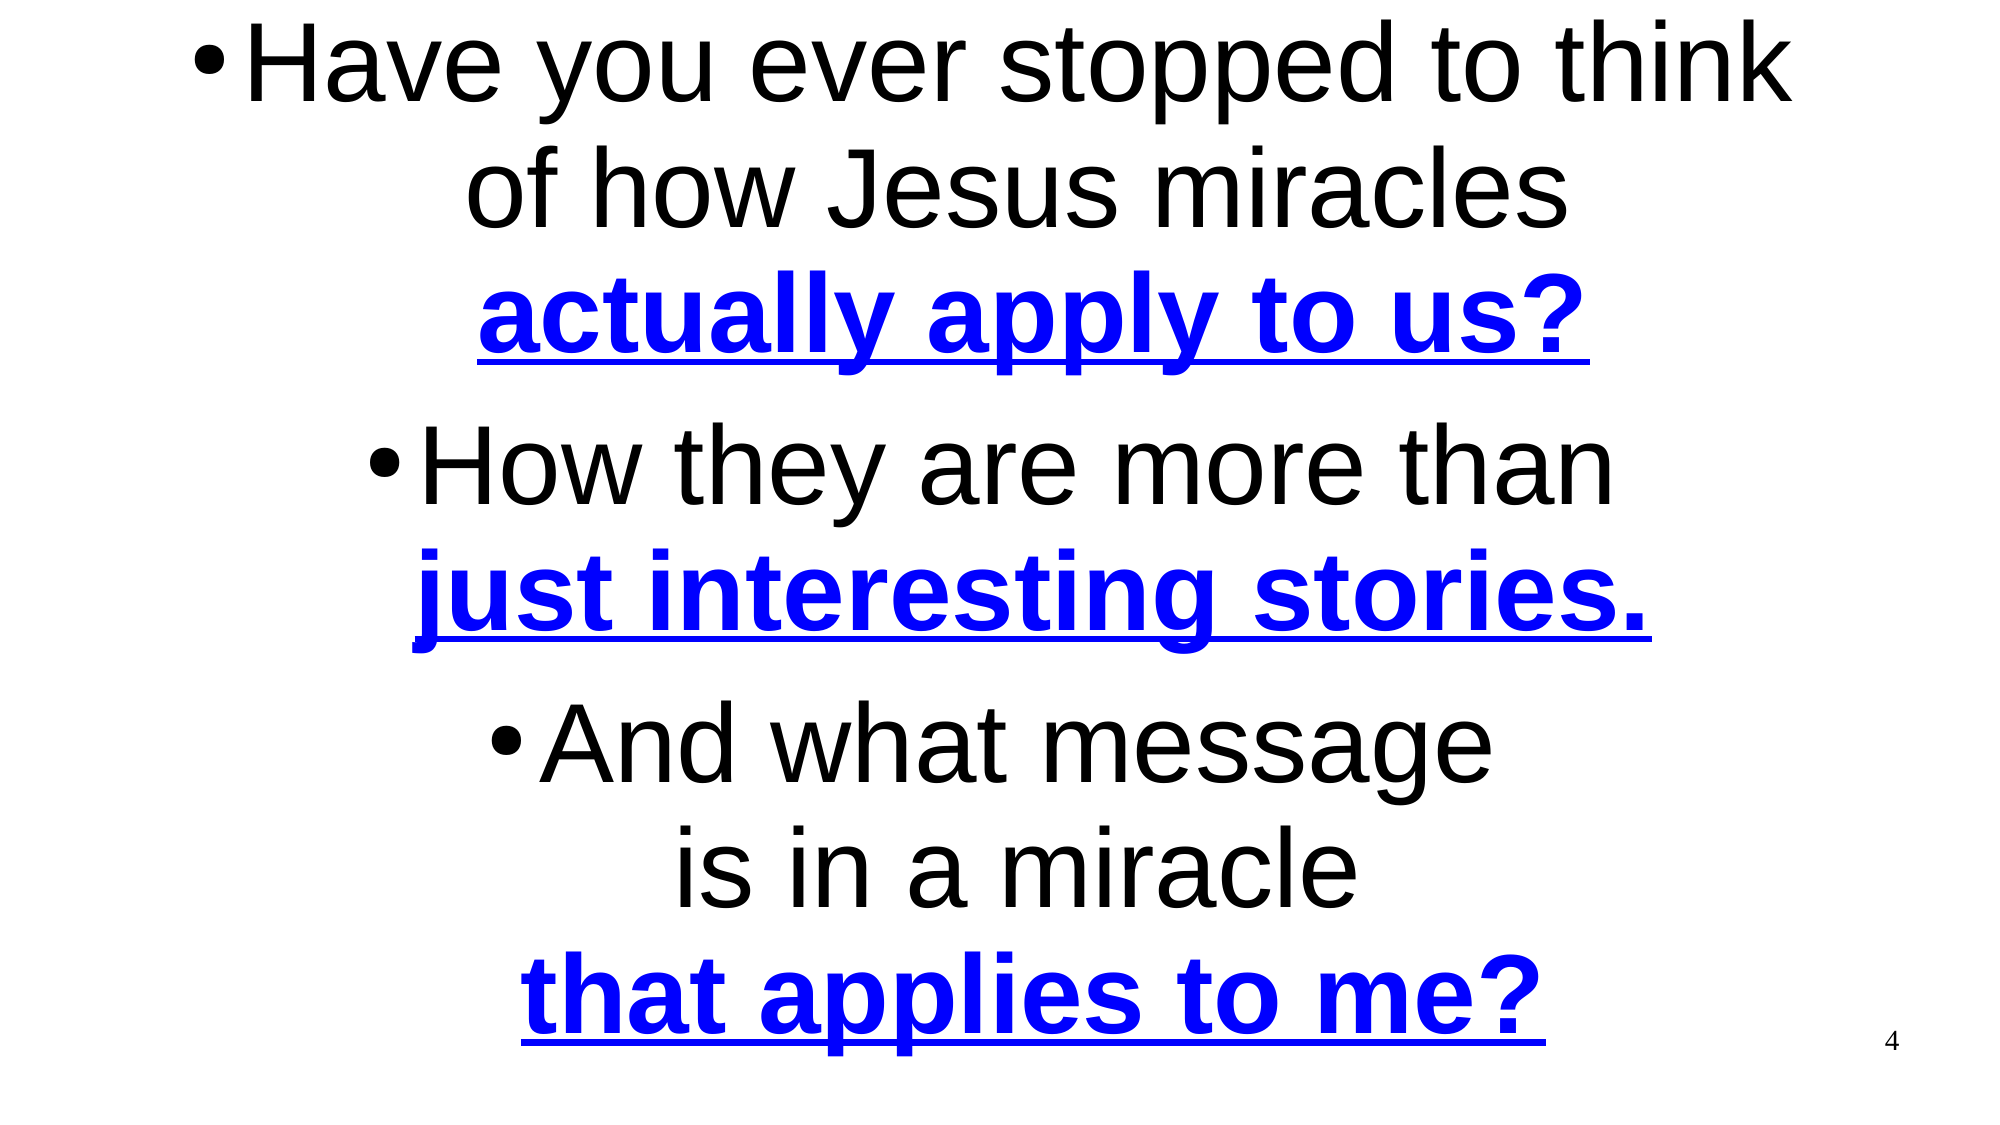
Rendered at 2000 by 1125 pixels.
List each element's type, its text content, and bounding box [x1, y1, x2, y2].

list Have you ever stopped to think of how Jesus miracles actually apply to us? How they are more than just interesting stories. And what message is in a miracle that applies to me? [0, 0, 1996, 1123]
